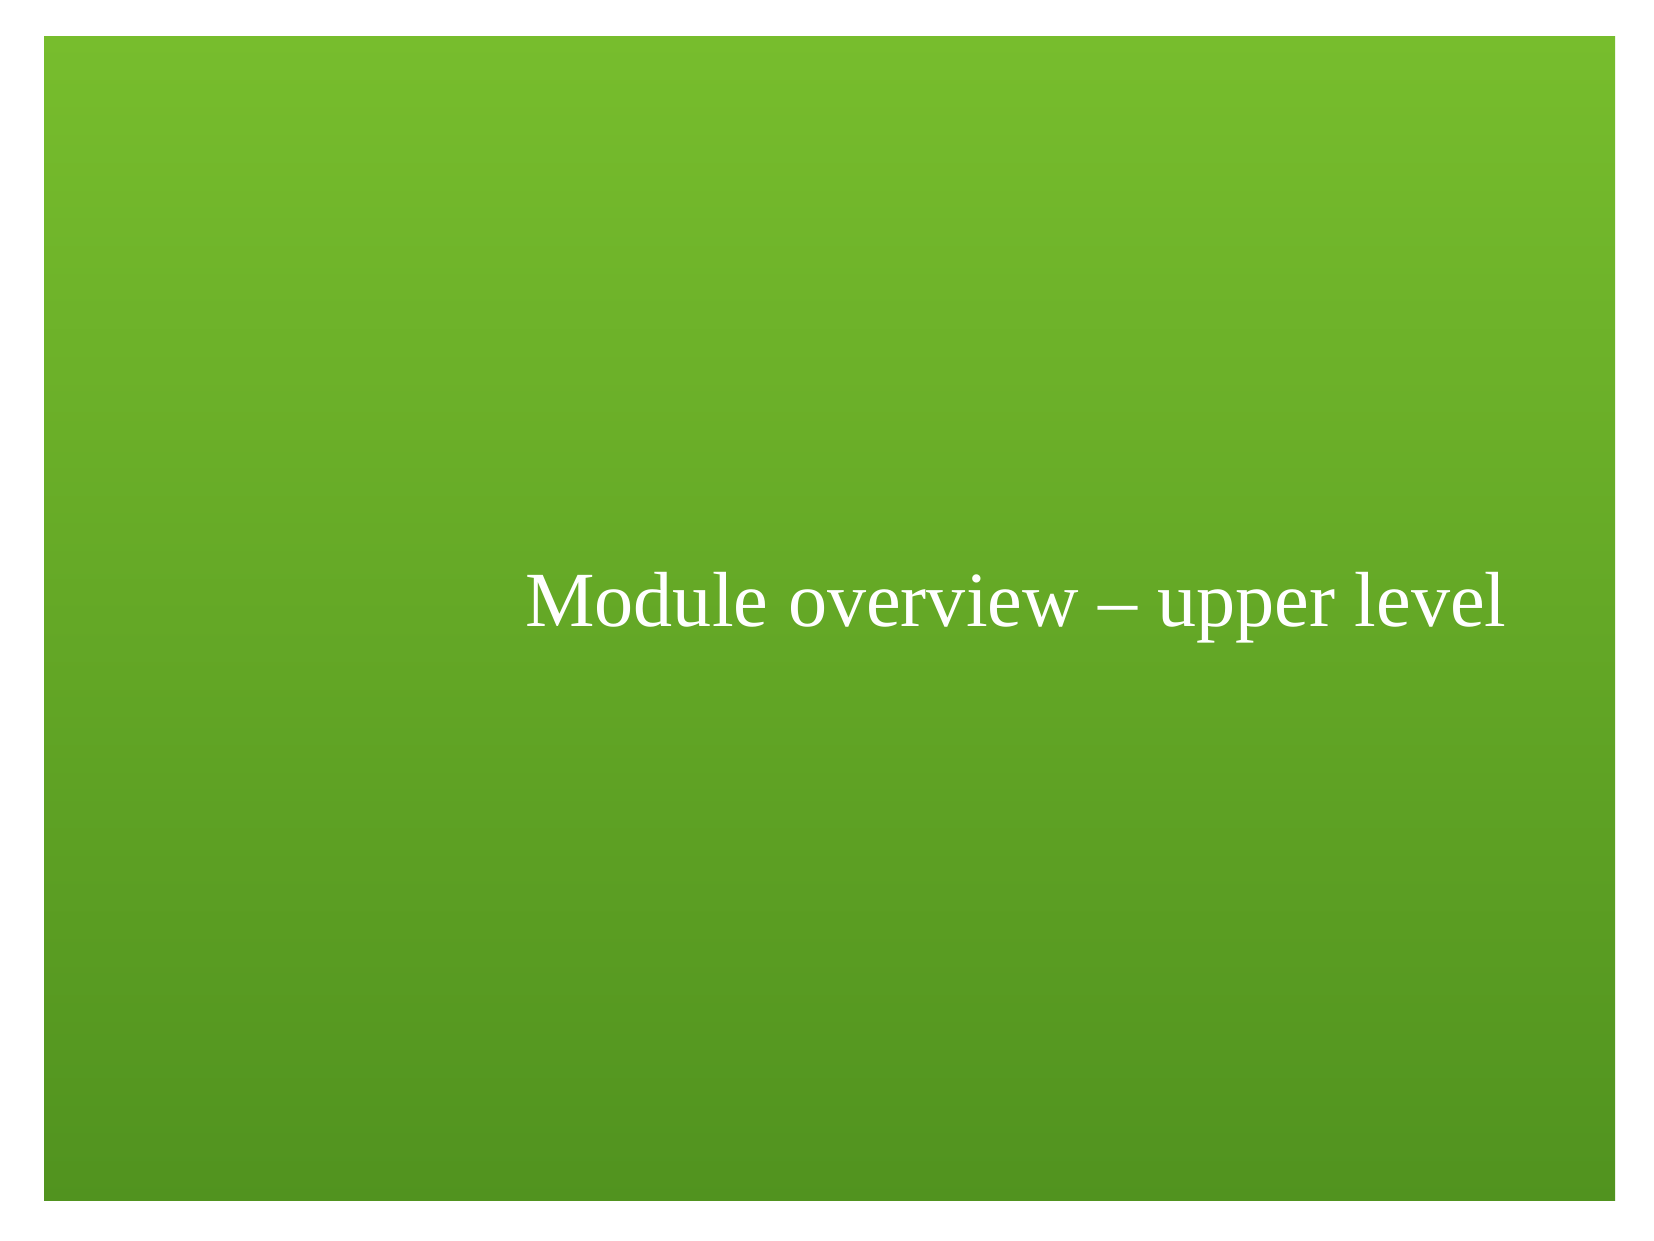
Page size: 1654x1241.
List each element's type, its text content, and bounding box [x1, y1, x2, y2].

title Module overview – upper level [148, 496, 1509, 704]
